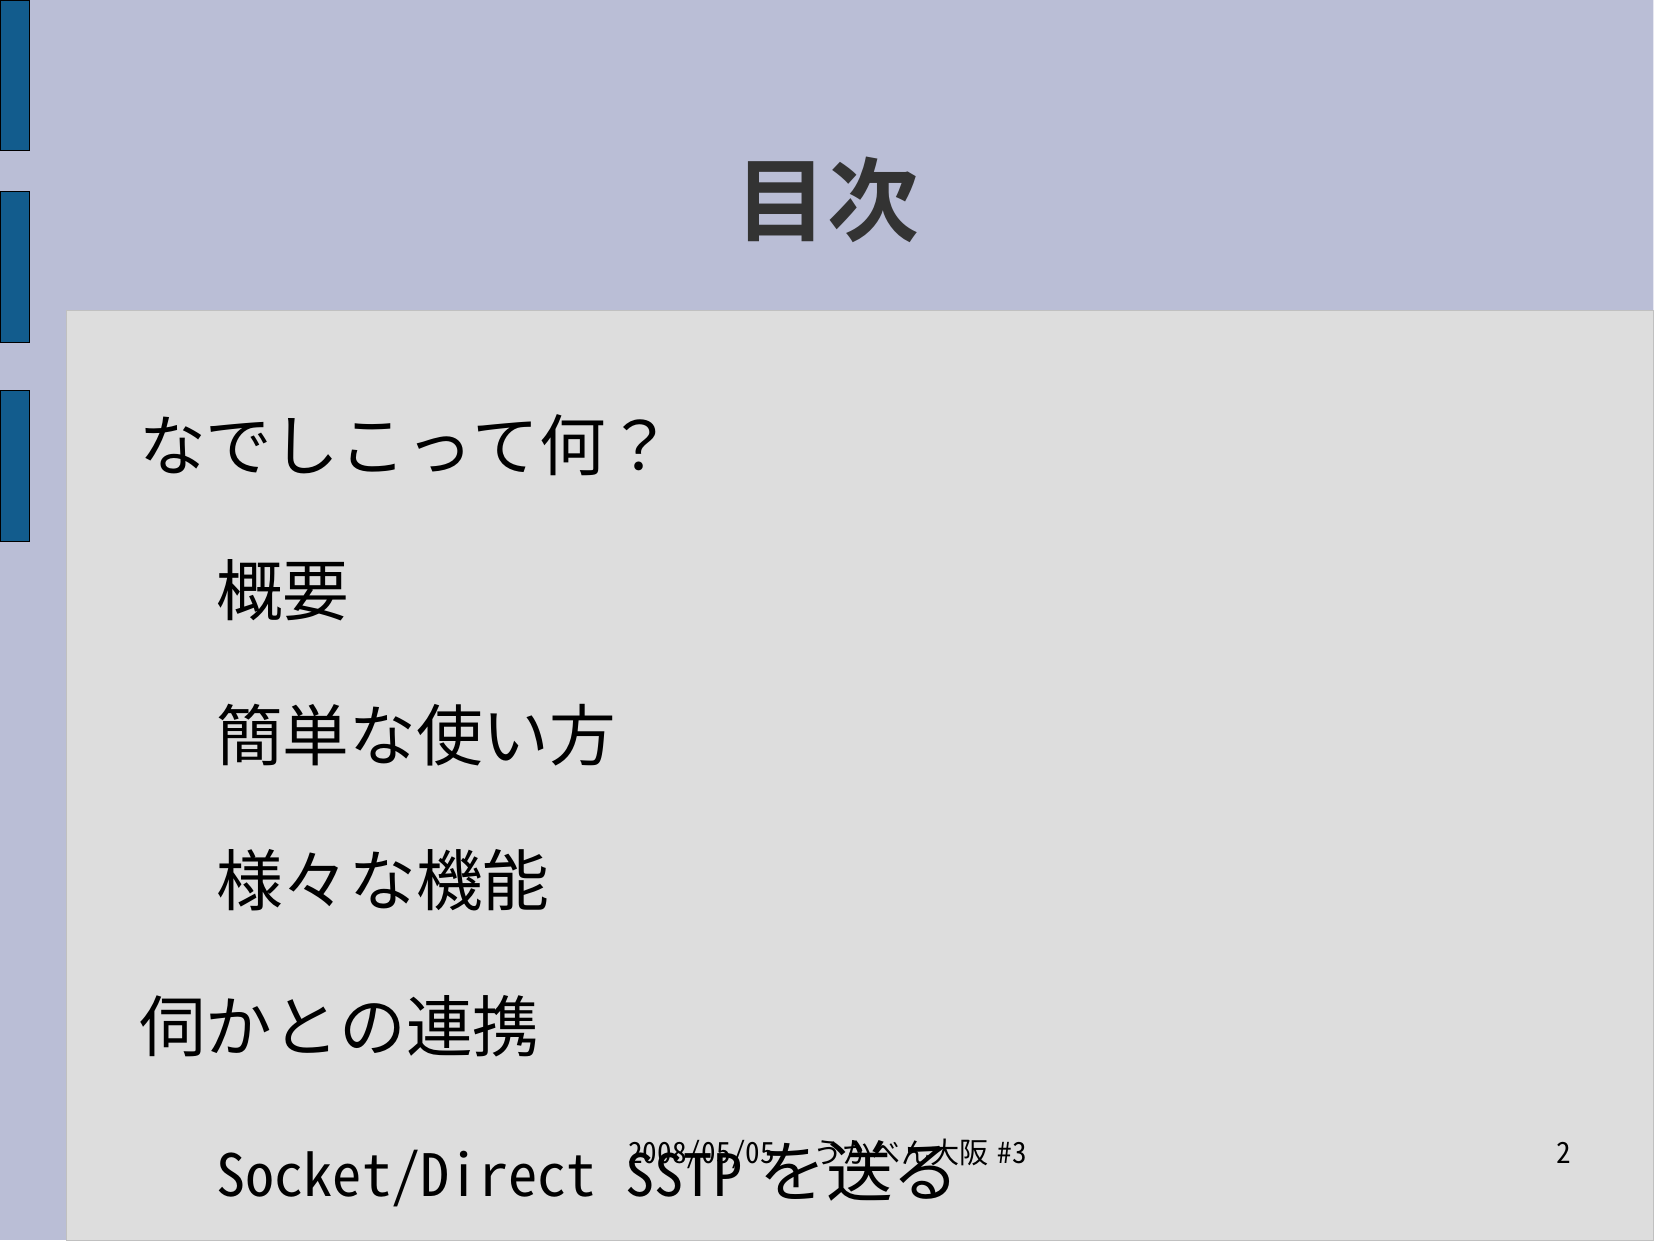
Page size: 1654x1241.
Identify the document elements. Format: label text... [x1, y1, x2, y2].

list なでしこって何？ 概要 簡単な使い方 様々な機能 伺かとの連携 Socket/Direct SSTPを送る SAORI Basicとして使う [121, 344, 1534, 1127]
title 目次 [121, 91, 1534, 299]
